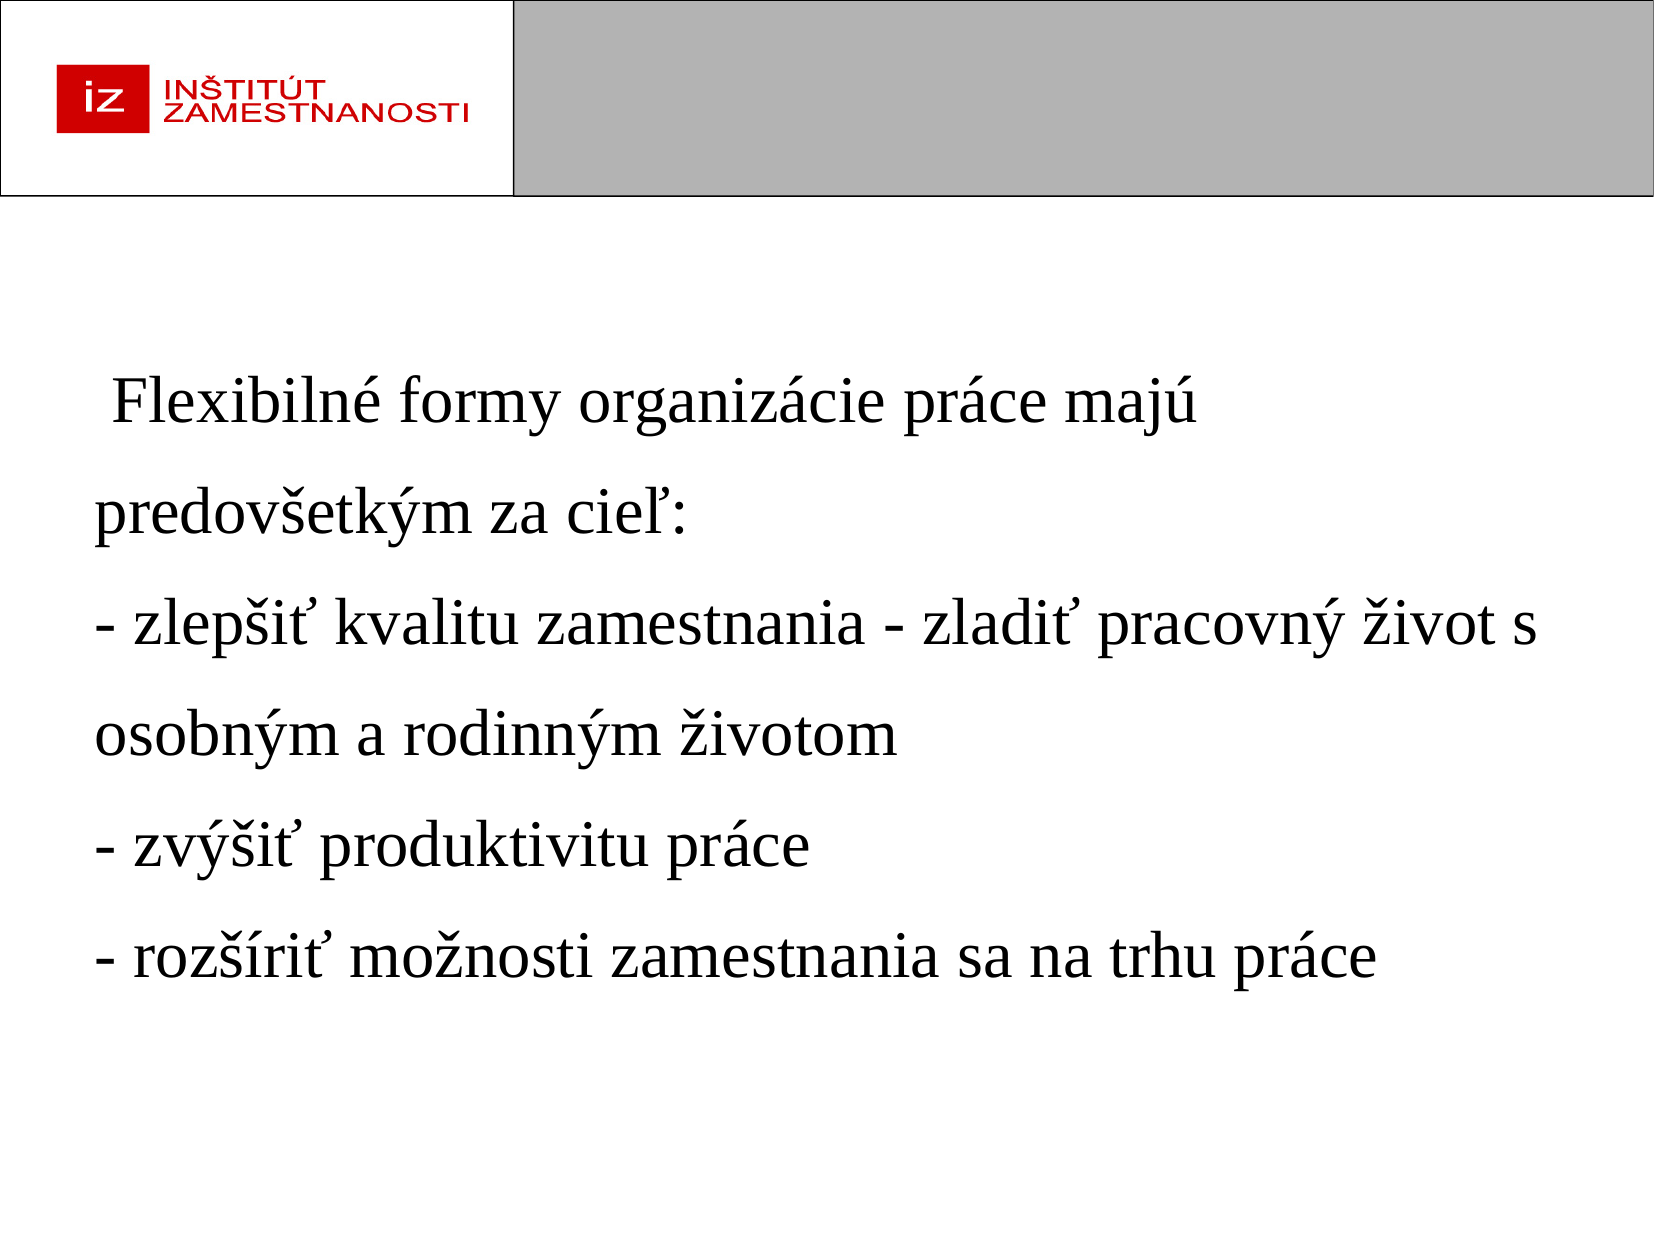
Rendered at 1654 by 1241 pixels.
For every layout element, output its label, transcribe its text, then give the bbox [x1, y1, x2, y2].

text_box [0, 0, 1654, 197]
picture [5, 5, 513, 190]
title Flexibilné formy organizácie práce majú predovšetkým za cieľ: - zlepšiť kvalitu zamestnania - zladiť pracovný život s osobným a rodinným životom - zvýšiť produktivitu práce - rozšíriť možnosti zamestnania sa na trhu práce [94, 343, 1565, 1159]
